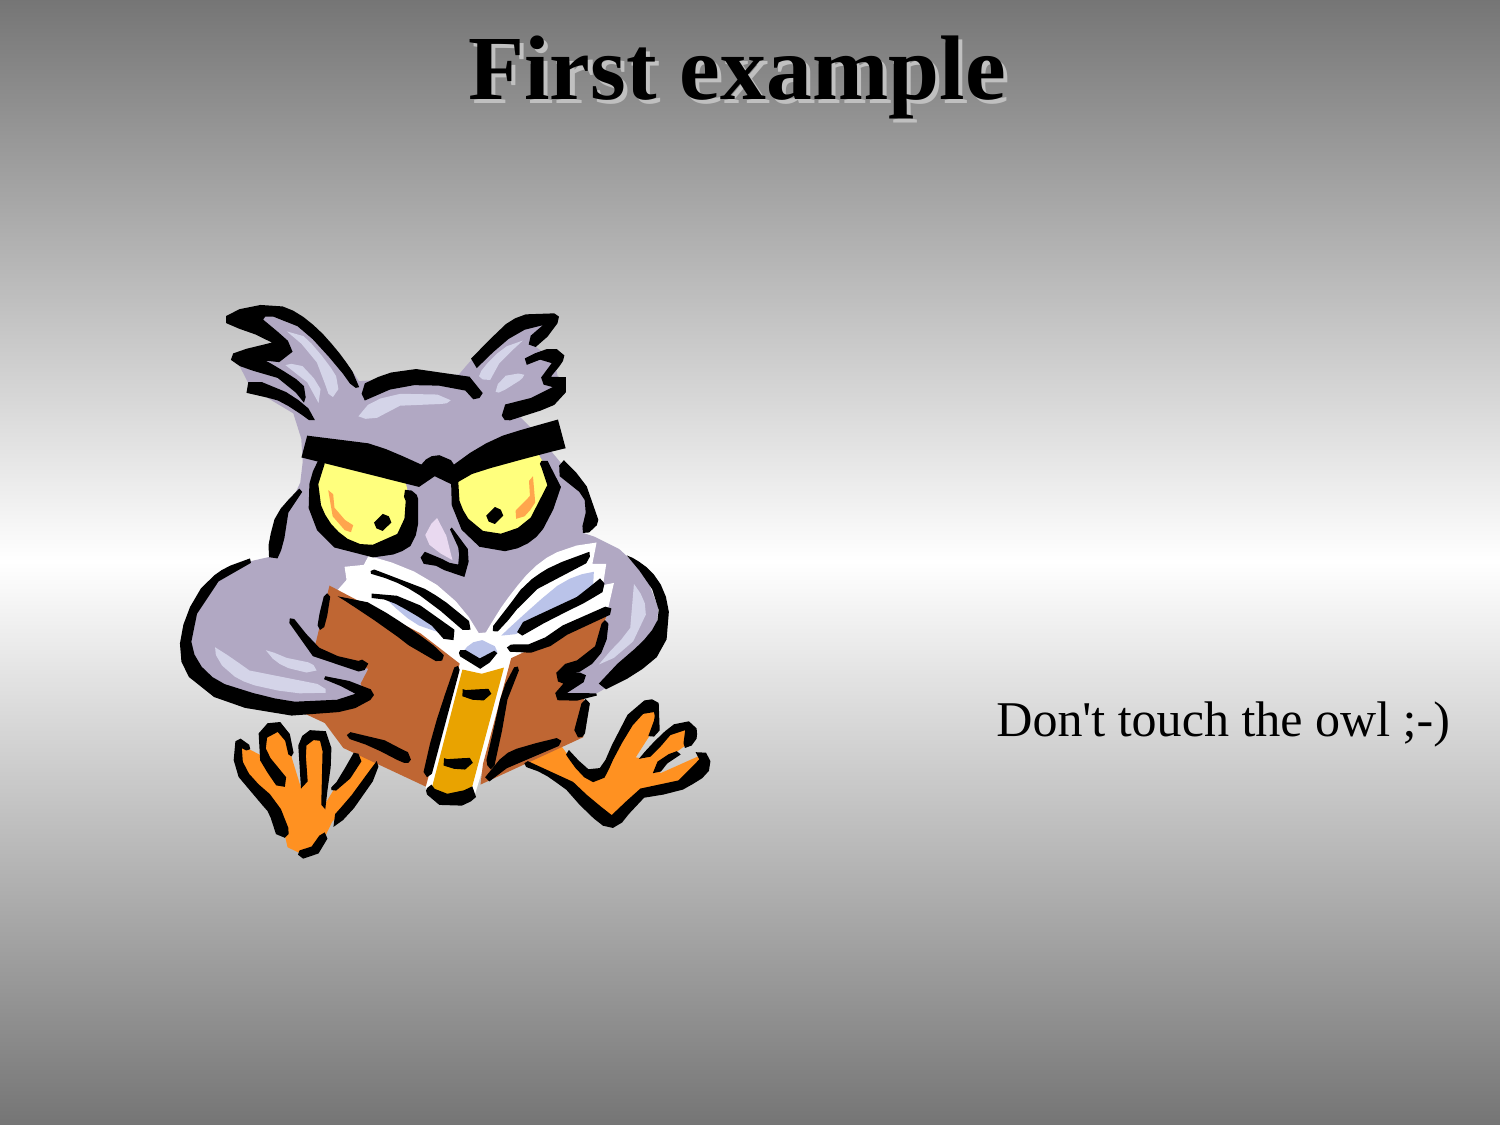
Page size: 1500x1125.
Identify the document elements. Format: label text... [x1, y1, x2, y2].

title First example [99, 0, 1375, 188]
text_box Don't touch the owl ;-) [915, 679, 1466, 755]
picture [174, 299, 716, 864]
